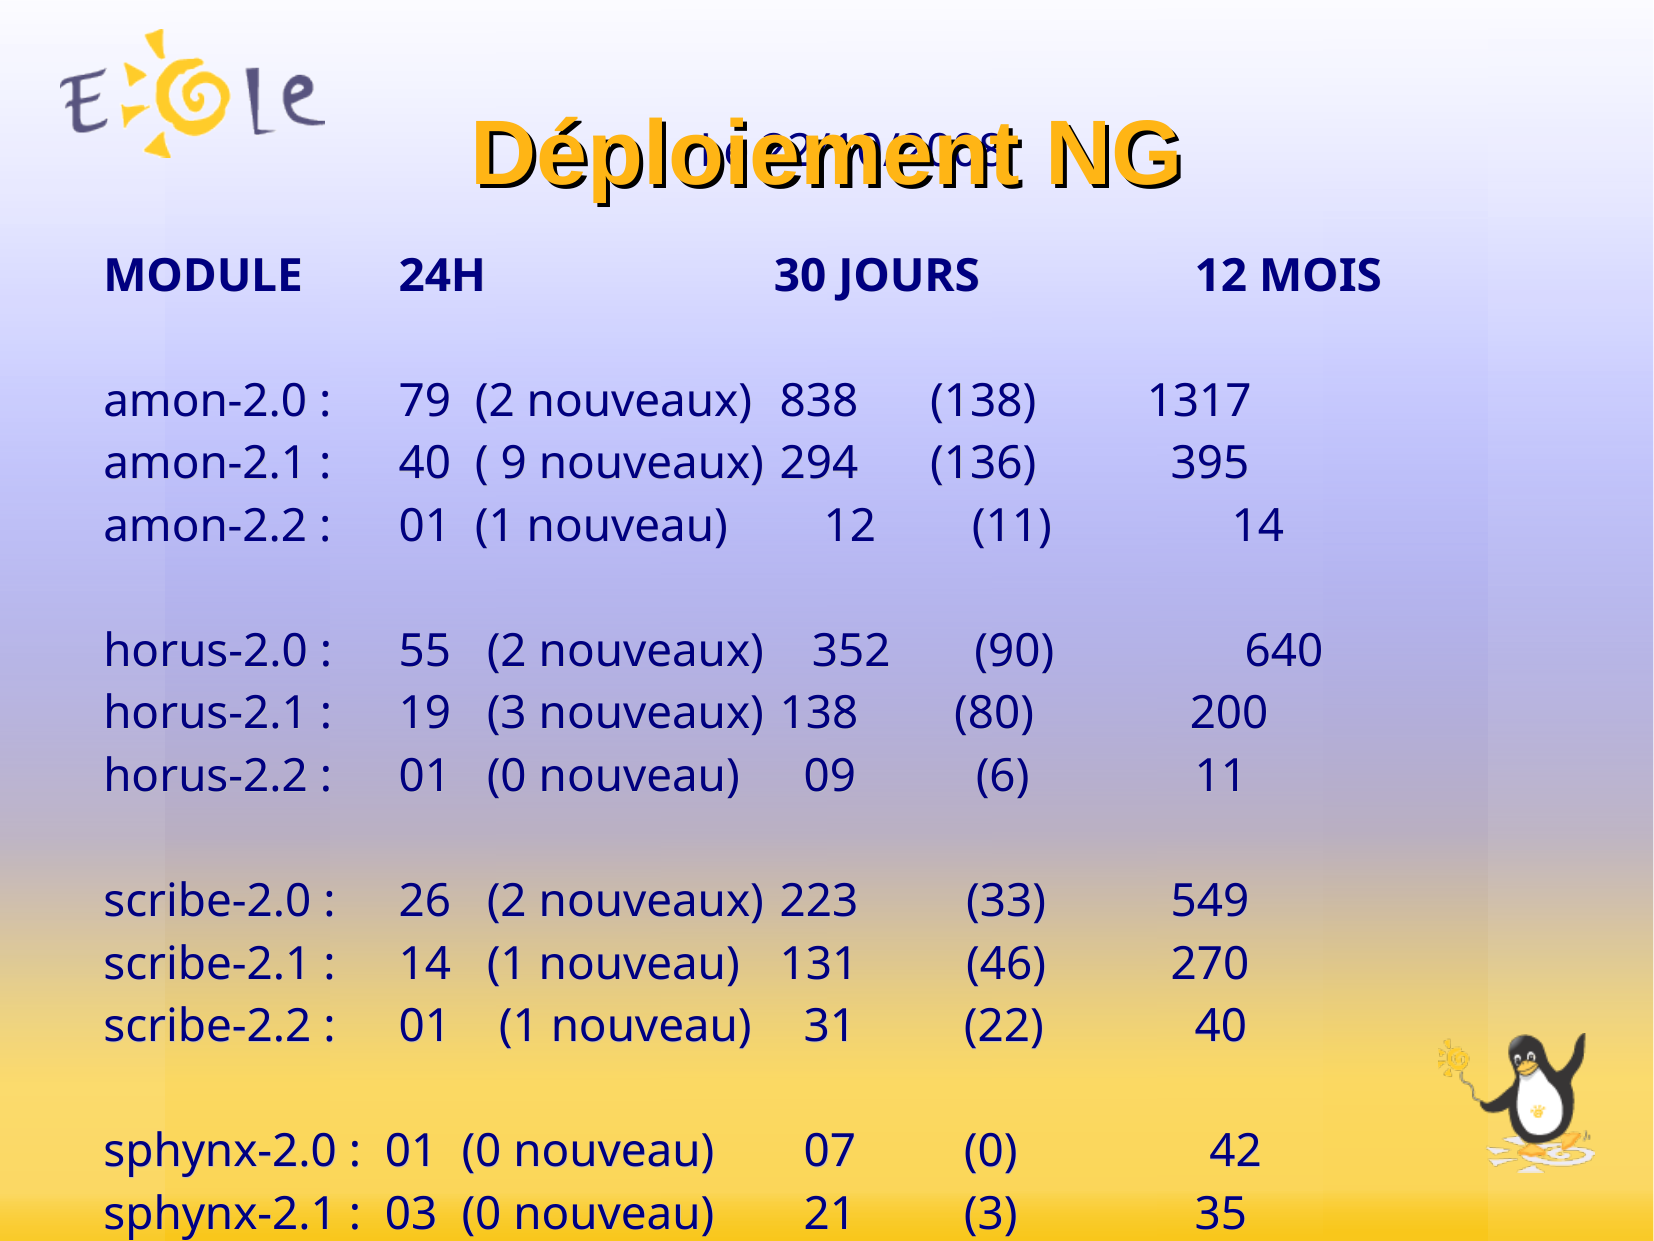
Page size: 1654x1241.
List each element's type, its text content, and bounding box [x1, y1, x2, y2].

title Déploiement NG [82, 49, 1571, 257]
picture [0, 0, 1654, 1241]
text_box Le 22/10/2008 MODULE 24H 30 JOURS 12 MOIS amon-2.0 : 79 (2 nouveaux) 838 (138) 1317 amon-2.1 : 40 ( 9 nouveaux) 294 (136) 395 amon-2.2 : 01 (1 nouveau) 12 (11) 14 horus-2.0 : 55 (2 nouveaux) 352 (90) 640 horus-2.1 : 19 (3 nouveaux) 138 (80) 200 horus-2.2 : 01 (0 nouveau) 09 (6) 11 scribe-2.0 : 26 (2 nouveaux) 223 (33) 549 scribe-2.1 : 14 (1 nouveau) 131 (46) 270 scribe-2.2 : 01 (1 nouveau) 31 (22) 40 sphynx-2.0 : 01 (0 nouveau) 07 (0) 42 sphynx-2.1 : 03 (0 nouveau) 21 (3) 35 [88, 116, 1616, 1241]
